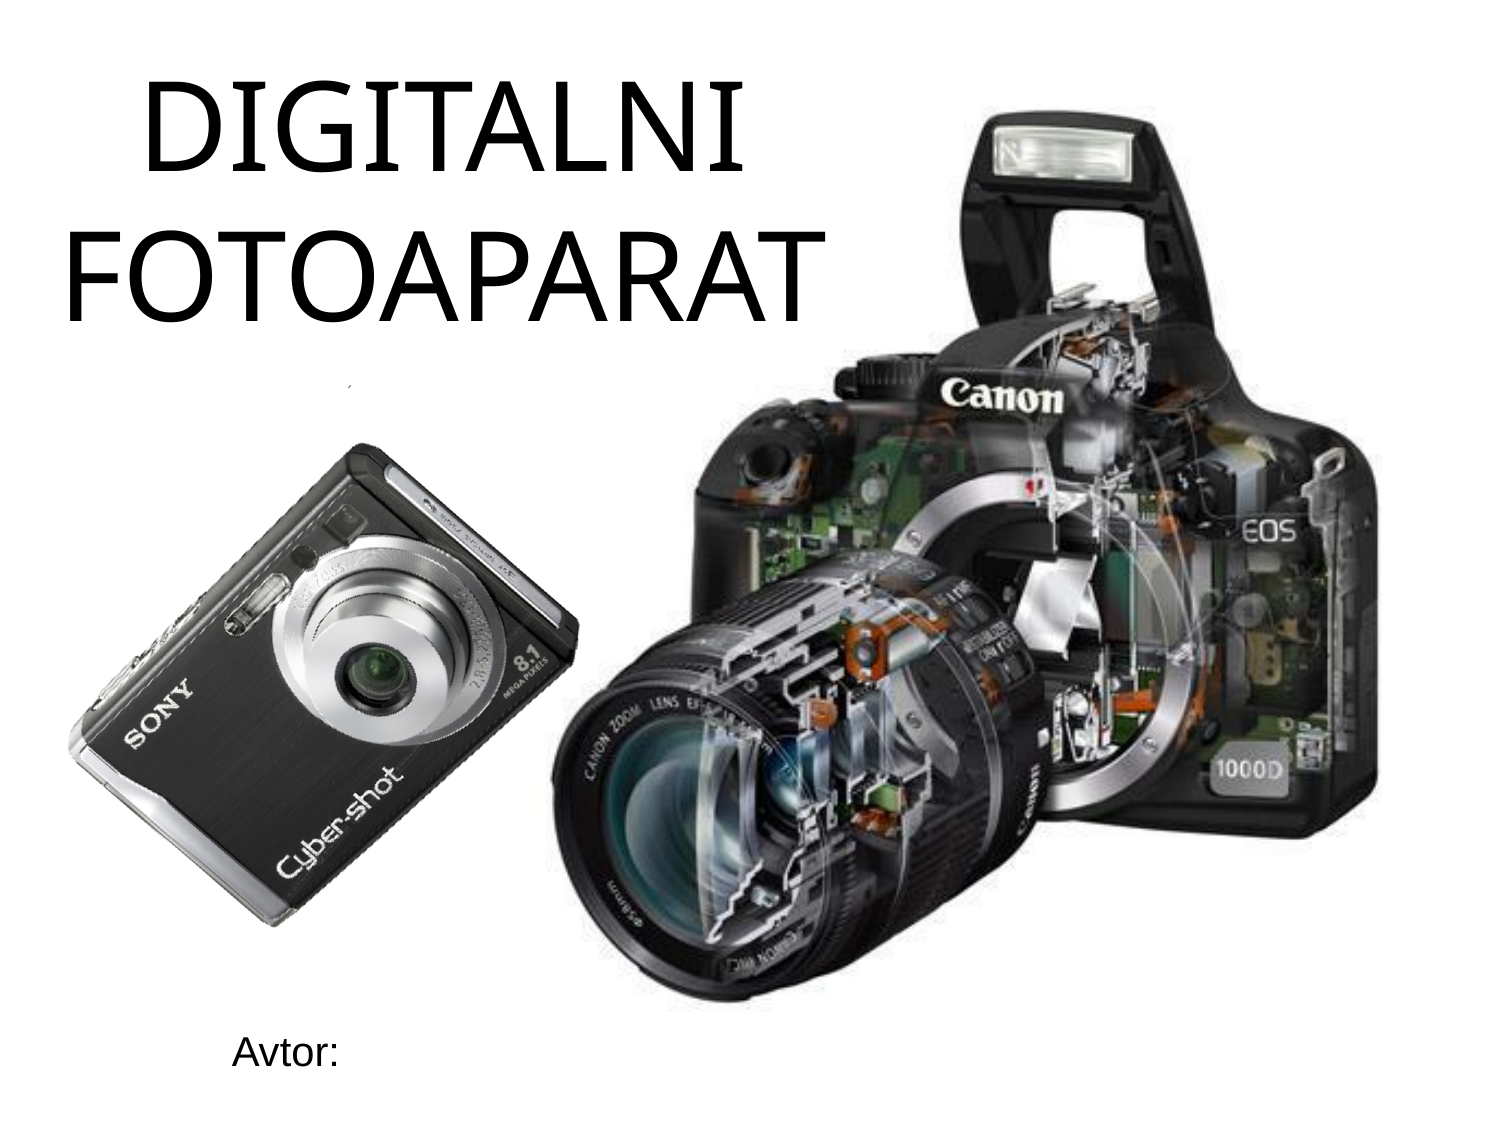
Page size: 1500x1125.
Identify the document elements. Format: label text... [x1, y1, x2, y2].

title DIGITALNI FOTOAPARAT [41, 42, 845, 350]
subtitle Avtor: [41, 1023, 531, 1094]
picture [33, 89, 1400, 1012]
